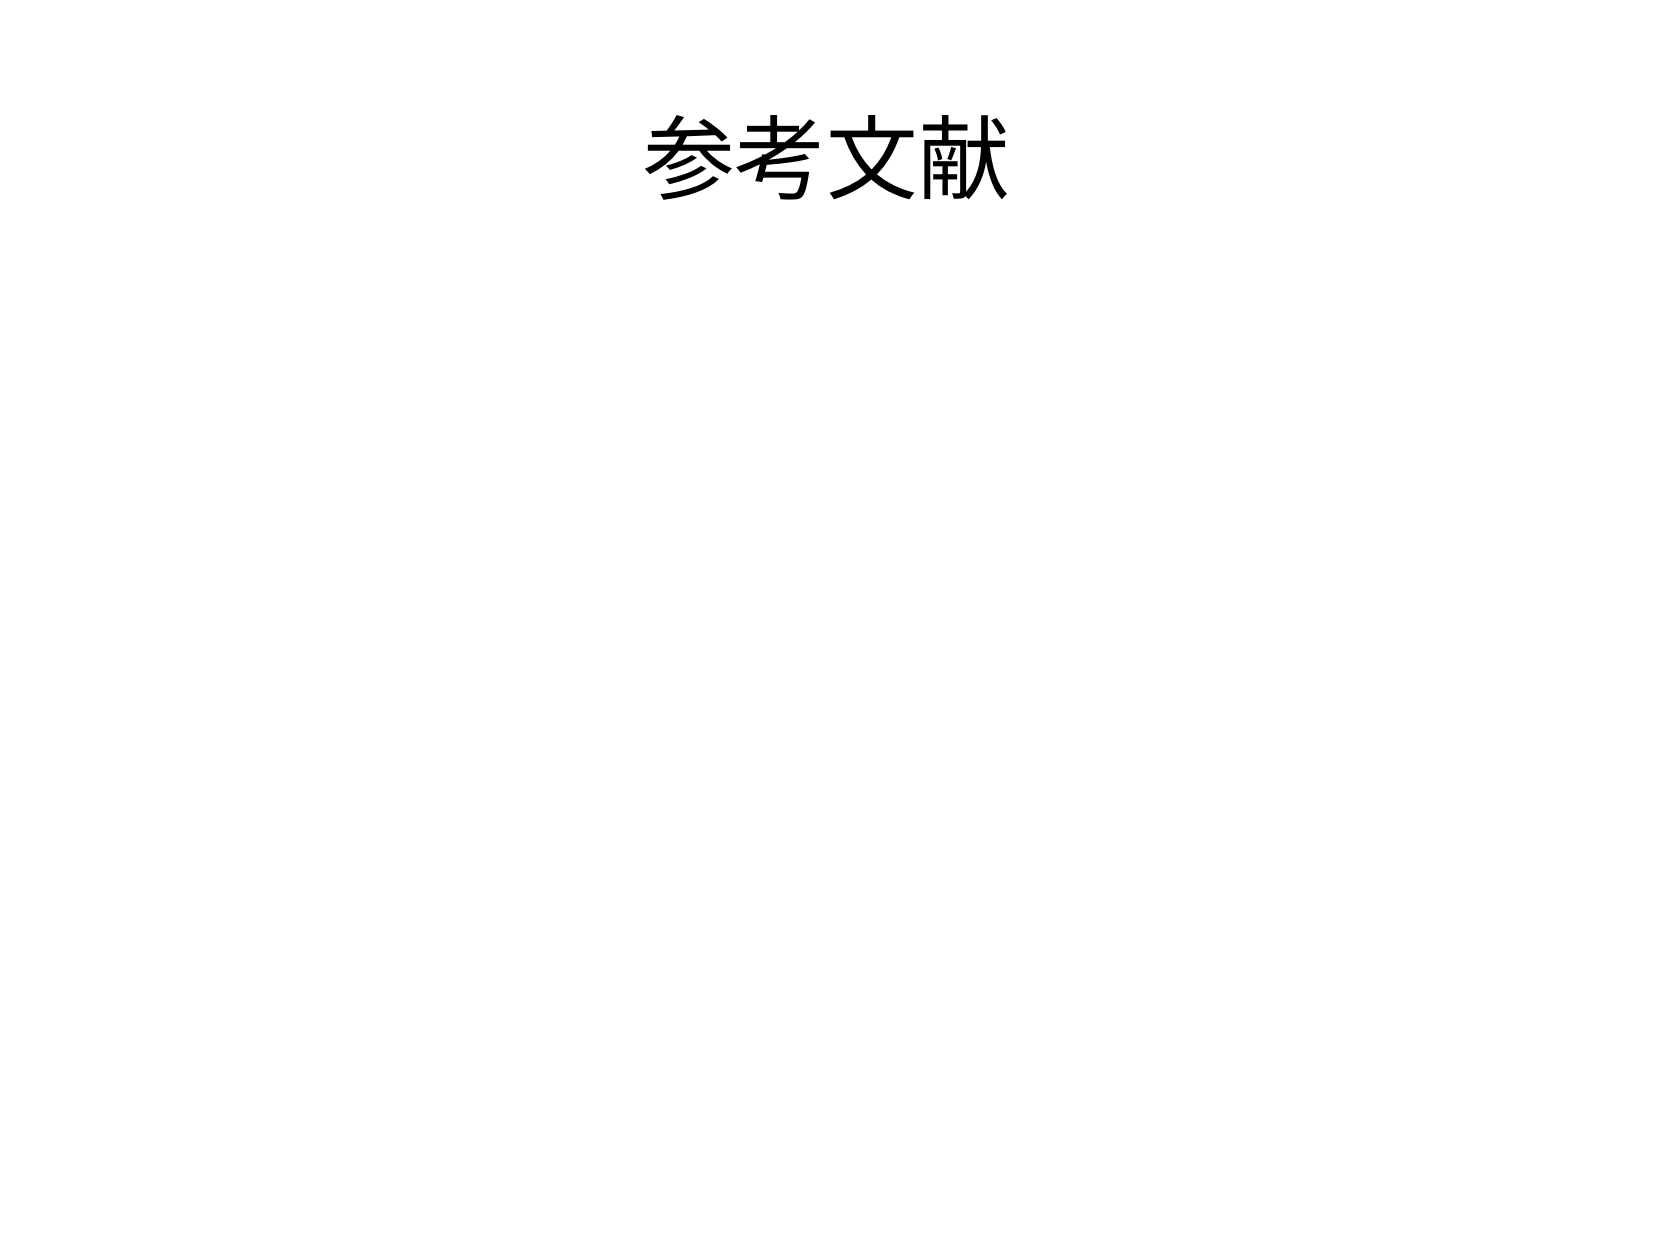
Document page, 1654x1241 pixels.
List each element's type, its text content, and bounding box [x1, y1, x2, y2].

title 参考文献 [82, 49, 1571, 257]
